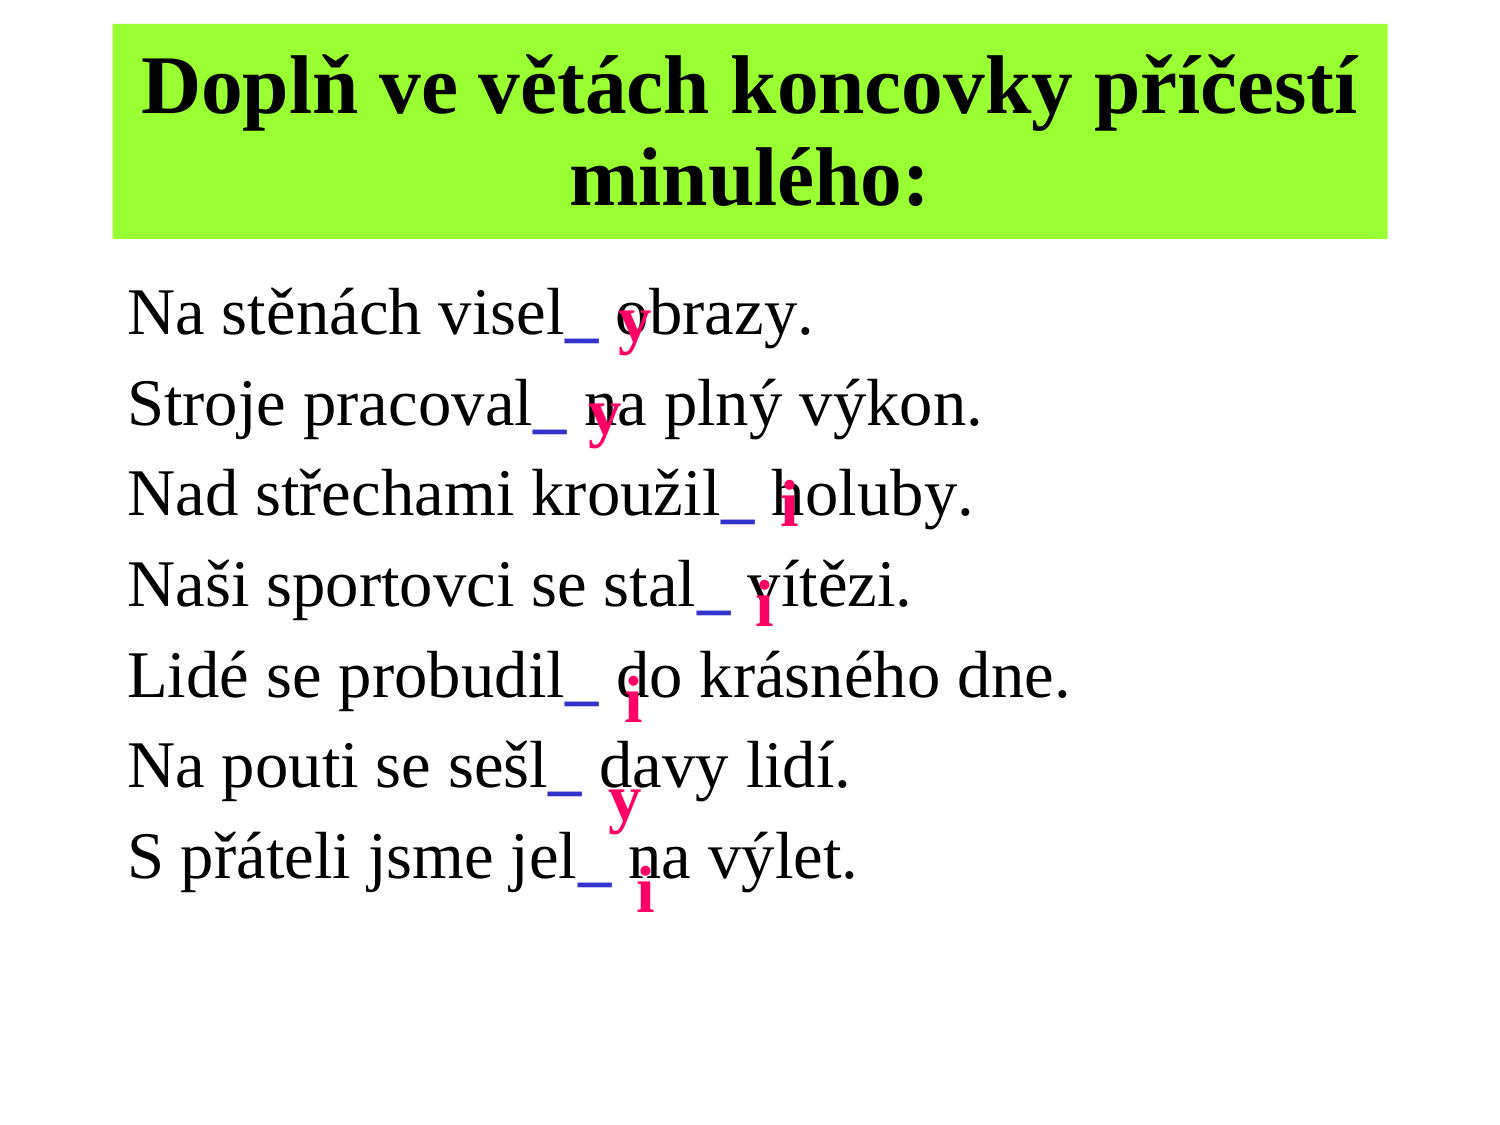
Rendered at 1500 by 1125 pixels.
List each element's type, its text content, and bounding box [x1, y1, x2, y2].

title Doplň ve větách koncovky příčestí minulého: [112, 23, 1388, 239]
text_box y [594, 753, 689, 843]
list Na stěnách visel_ obrazy. Stroje pracoval_ na plný výkon. Nad střechami kroužil_ holuby. Naši sportovci se stal_ vítězi. Lidé se probudil_ do krásného dne. Na pouti se sešl_ davy lidí. S přáteli jsme jel_ na výlet. [112, 267, 1388, 1039]
text_box i [765, 459, 868, 550]
text_box i [741, 559, 844, 650]
text_box i [622, 845, 725, 936]
text_box y [573, 367, 668, 457]
text_box i [609, 654, 713, 745]
text_box y [603, 273, 699, 364]
